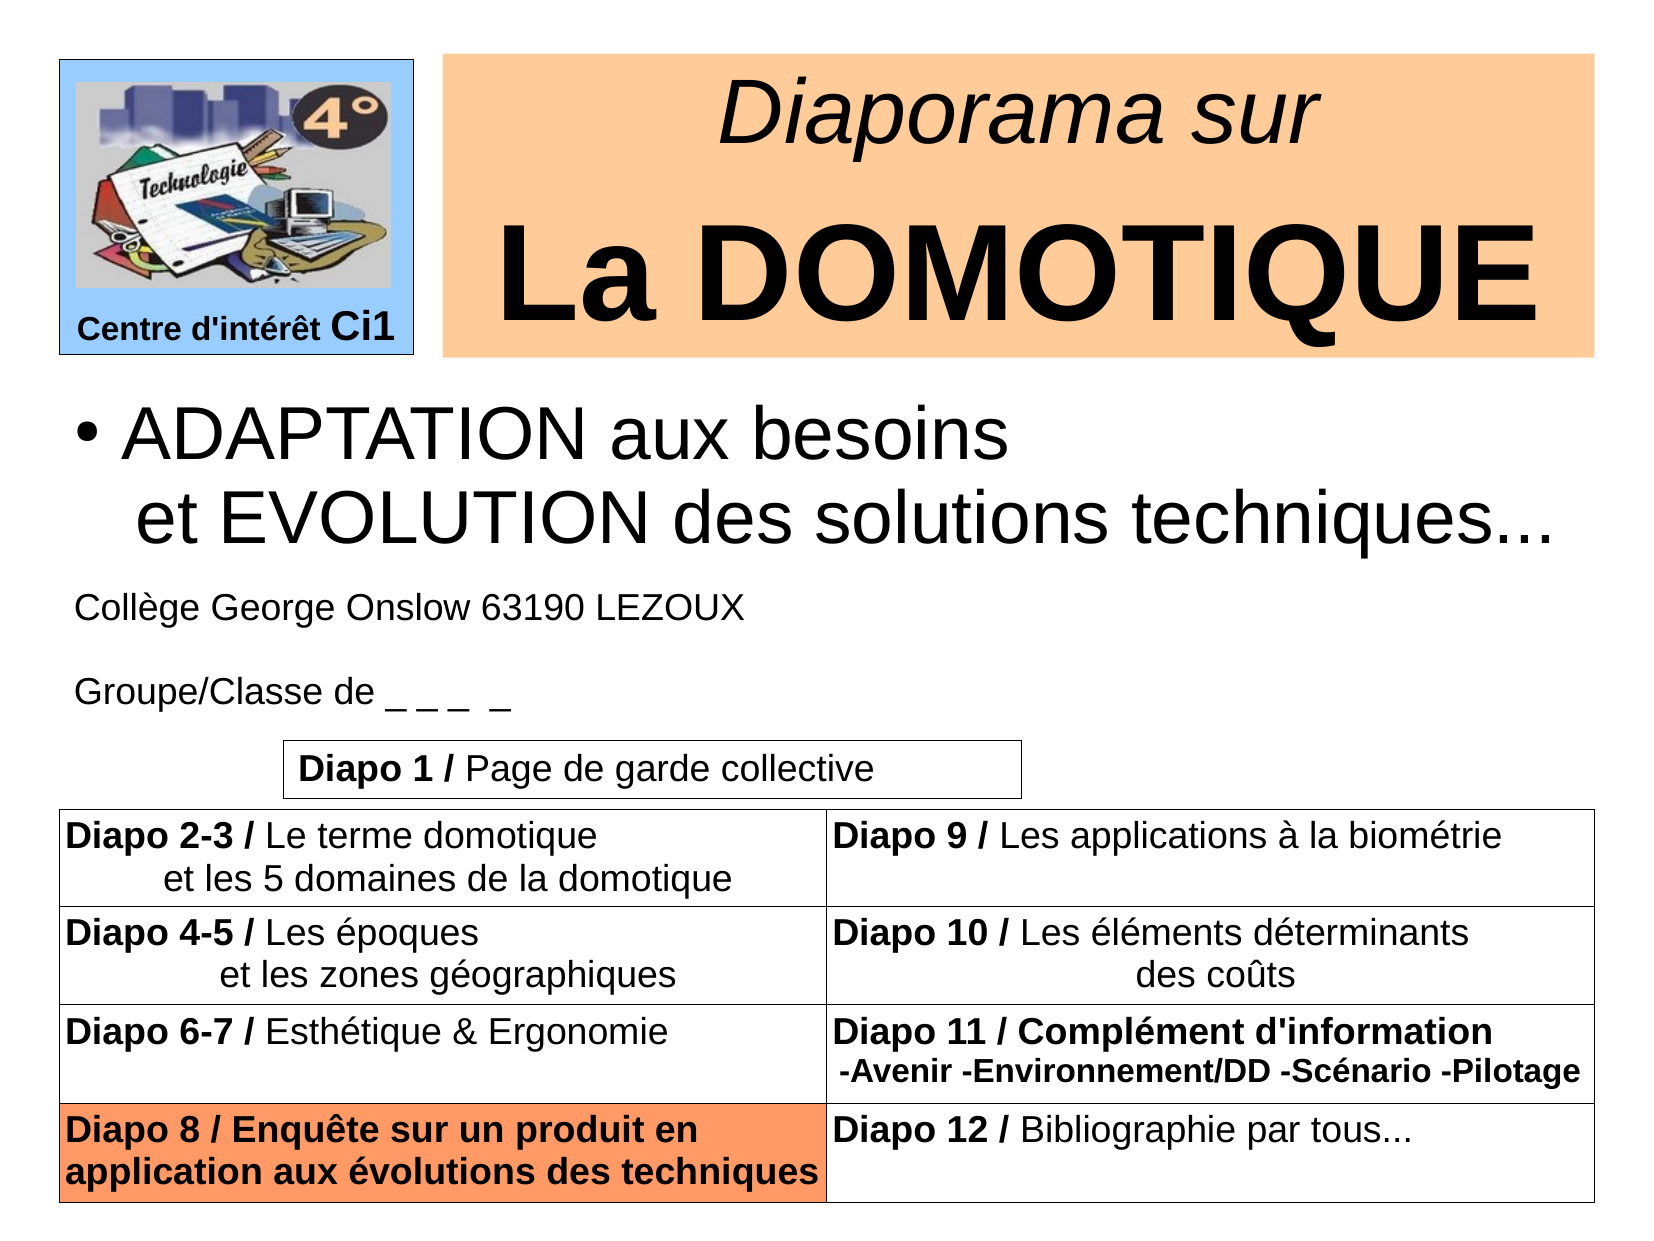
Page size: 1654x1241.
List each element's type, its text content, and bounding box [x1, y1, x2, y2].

text_box ADAPTATION aux besoins et EVOLUTION des solutions techniques... [59, 383, 1595, 567]
table_cell Diapo 4-5 / Les époques et les zones géographiques [60, 907, 826, 1004]
table_header Diapo 2-3 / Le terme domotique et les 5 domaines de la domotique [60, 810, 826, 906]
table_cell Diapo 8 / Enquête sur un produit en application aux évolutions des techniques [60, 1104, 826, 1202]
text_box Centre d'intérêt Ci1 [59, 295, 414, 358]
table_cell Diapo 10 / Les éléments déterminants des coûts [827, 907, 1594, 1004]
table_cell Diapo 11 / Complément d'information -Avenir -Environnement/DD -Scénario -Pilotage [827, 1005, 1594, 1103]
text_box Diaporama sur La DOMOTIQUE [442, 53, 1595, 358]
table_header Diapo 9 / Les applications à la biométrie [827, 810, 1594, 906]
text_box Diapo 1 / Page de garde collective [283, 740, 1022, 799]
text_box [59, 59, 414, 295]
text_box Collège George Onslow 63190 LEZOUX Groupe/Classe de _ _ _ _ [59, 578, 768, 720]
picture [76, 82, 391, 288]
table_cell Diapo 6-7 / Esthétique & Ergonomie [60, 1005, 826, 1103]
table_cell Diapo 12 / Bibliographie par tous... [827, 1104, 1594, 1202]
